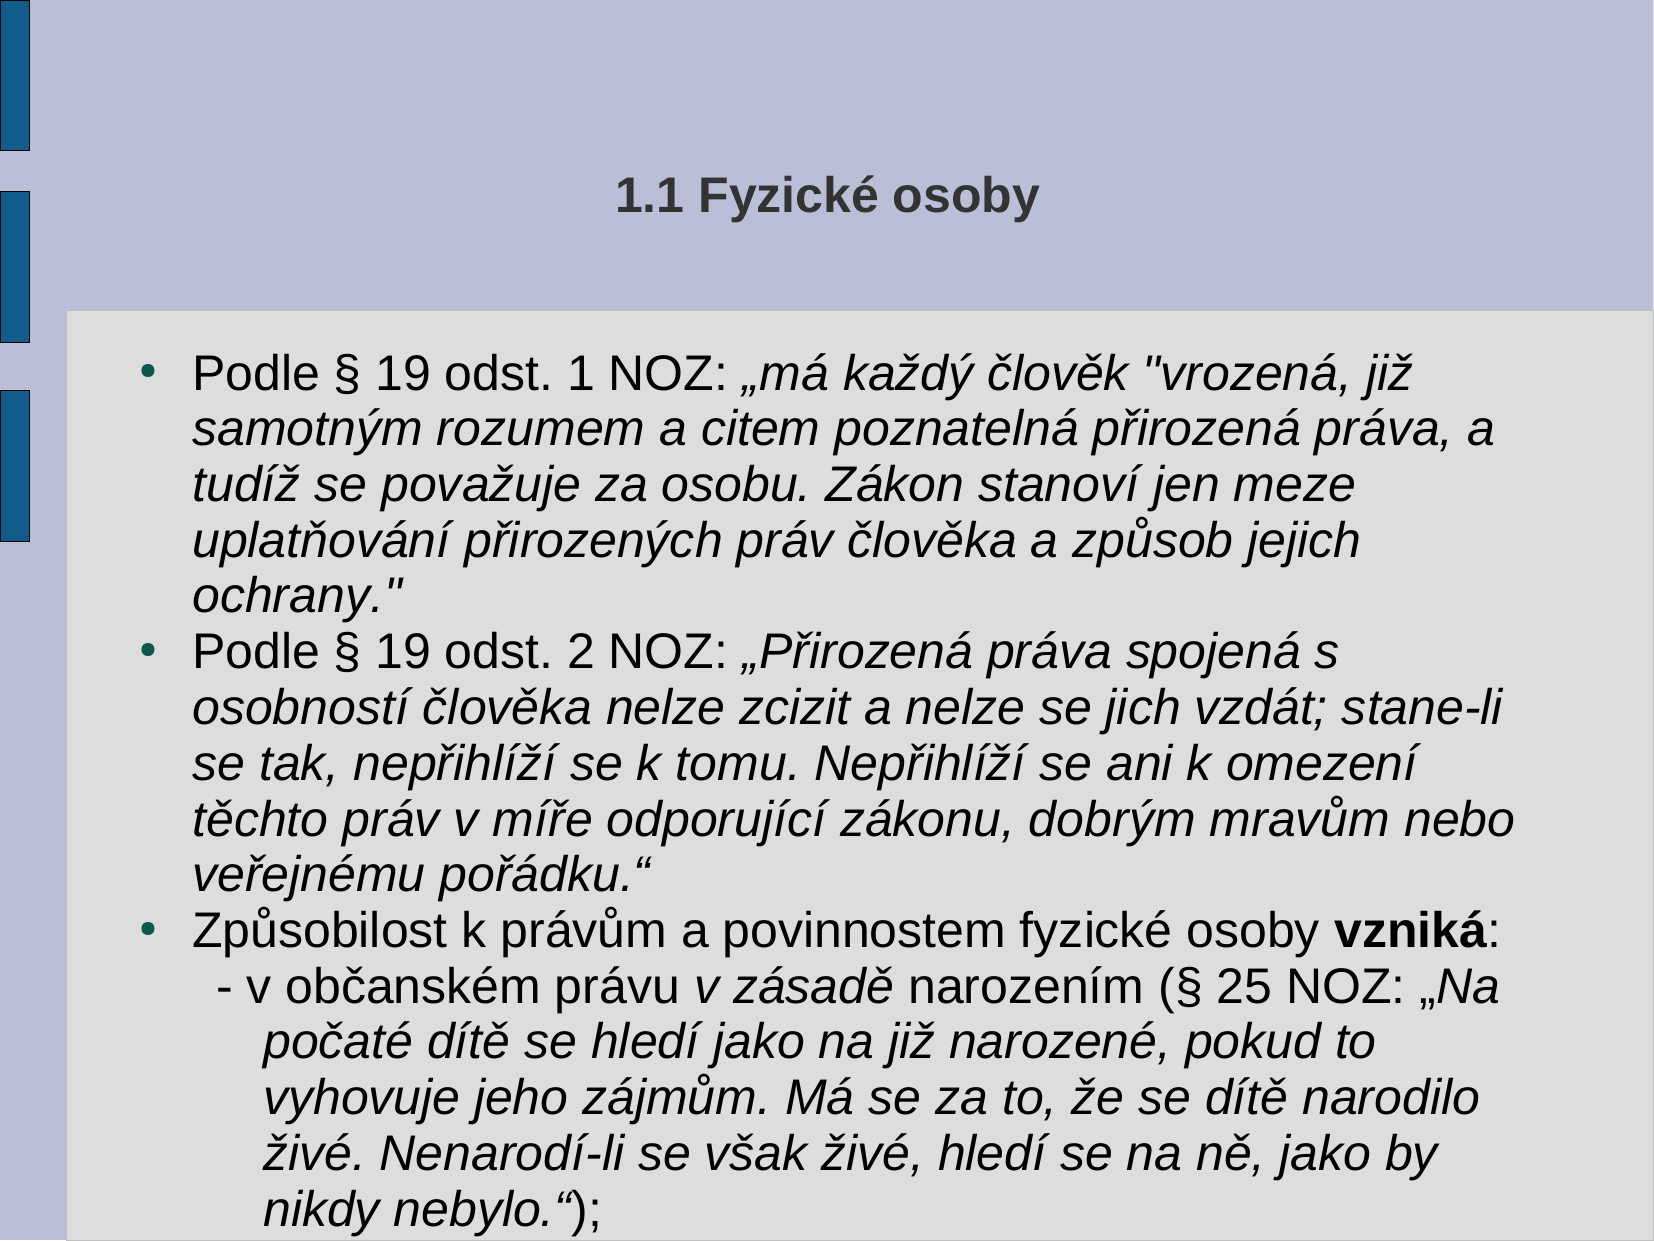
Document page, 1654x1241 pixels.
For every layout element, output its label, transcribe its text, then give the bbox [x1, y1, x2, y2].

list Podle § 19 odst. 1 NOZ: „má každý člověk "vrozená, již samotným rozumem a citem poznatelná přirozená práva, a tudíž se považuje za osobu. Zákon stanoví jen meze uplatňování přirozených práv člověka a způsob jejich ochrany." Podle § 19 odst. 2 NOZ: „Přirozená práva spojená s osobností člověka nelze zcizit a nelze se jich vzdát; stane-li se tak, nepřihlíží se k tomu. Nepřihlíží se ani k omezení těchto práv v míře odporující zákonu, dobrým mravům nebo veřejnému pořádku.“ Způsobilost k právům a povinnostem fyzické osoby vzniká: - v občanském právu v zásadě narozením (§ 25 NOZ: „Na počaté dítě se hledí jako na již narozené, pokud to vyhovuje jeho zájmům. Má se za to, že se dítě narodilo živé. Nenarodí-li se však živé, hledí se na ně, jako by nikdy nebylo.“); [121, 344, 1534, 1236]
title 1.1 Fyzické osoby [121, 91, 1534, 299]
